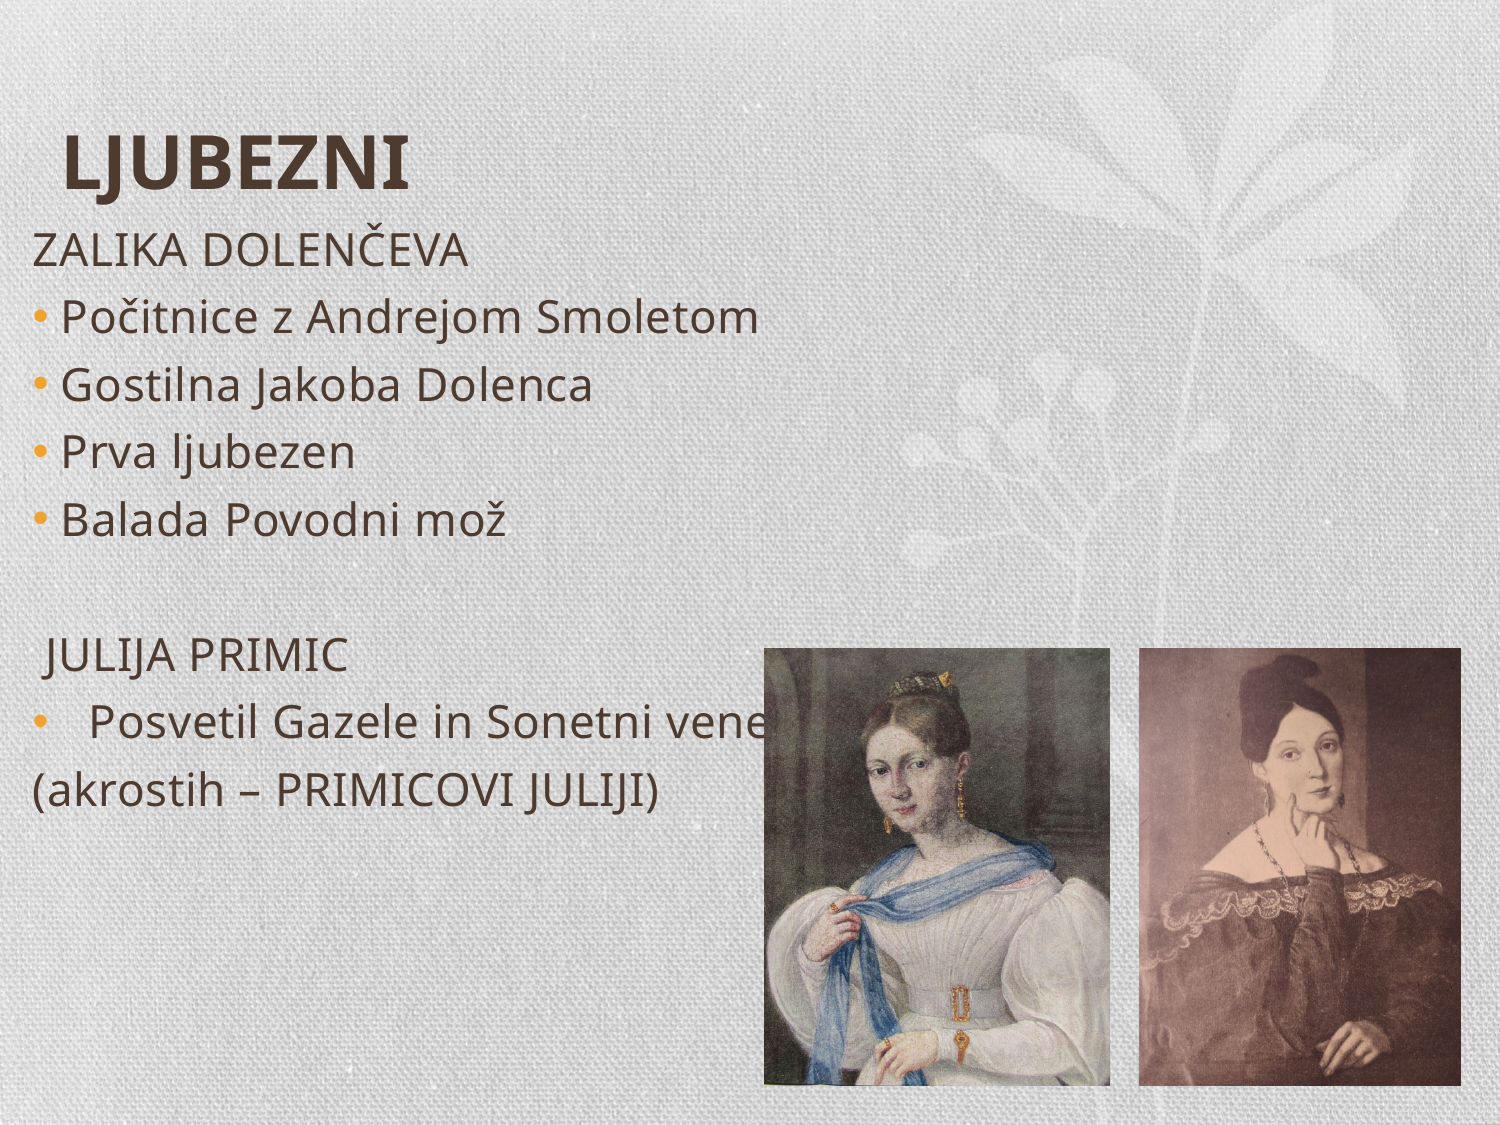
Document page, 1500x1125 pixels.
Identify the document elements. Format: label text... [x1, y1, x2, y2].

list ZALIKA DOLENČEVA Počitnice z Andrejom Smoletom Gostilna Jakoba Dolenca Prva ljubezen Balada Povodni mož JULIJA PRIMIC Posvetil Gazele in Sonetni venec (akrostih – PRIMICOVI JULIJI) [17, 213, 1455, 1023]
picture [0, 0, 1500, 1125]
title LJUBEZNI [45, 37, 1455, 213]
